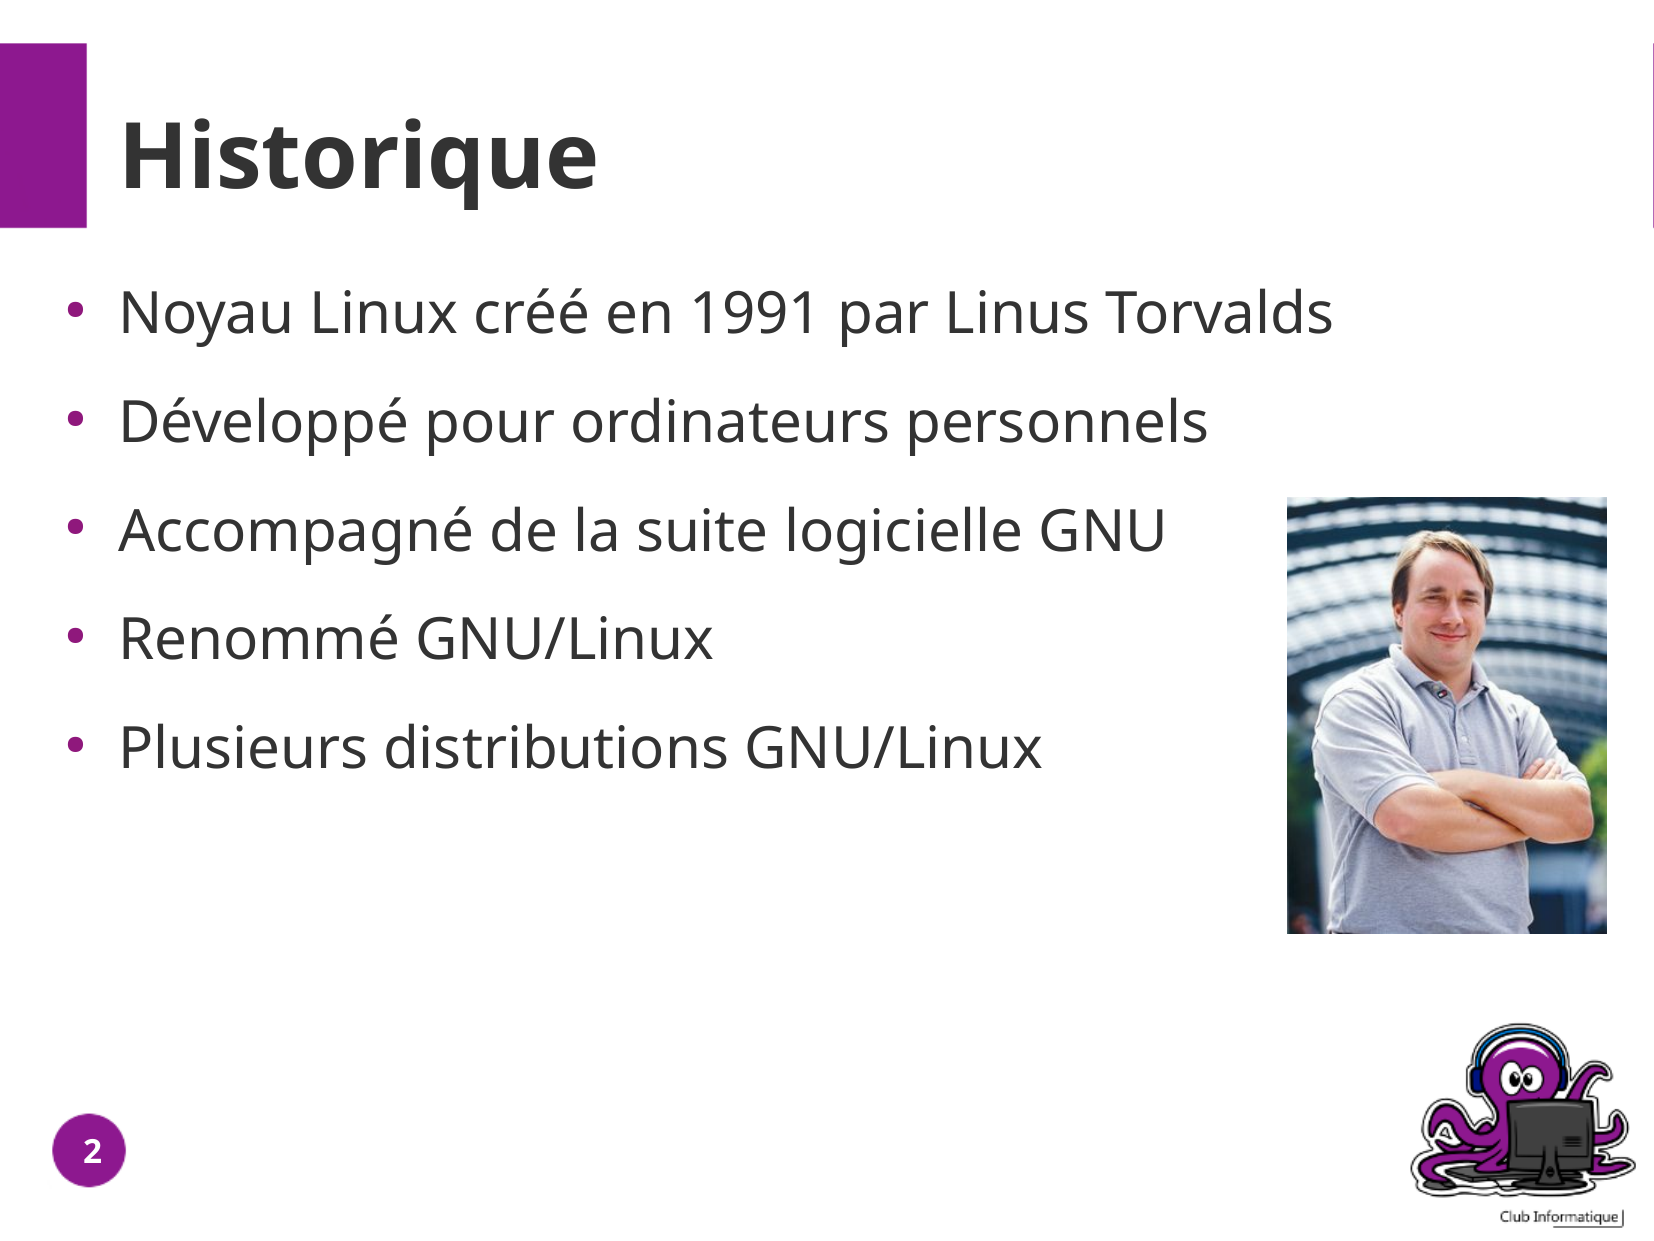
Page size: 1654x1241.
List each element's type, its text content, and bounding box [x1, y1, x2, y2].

list Noyau Linux créé en 1991 par Linus Torvalds Développé pour ordinateurs personnels Accompagné de la suite logicielle GNU Renommé GNU/Linux Plusieurs distributions GNU/Linux [47, 271, 1465, 991]
title Historique [118, 45, 1571, 260]
picture [0, 0, 1654, 1241]
